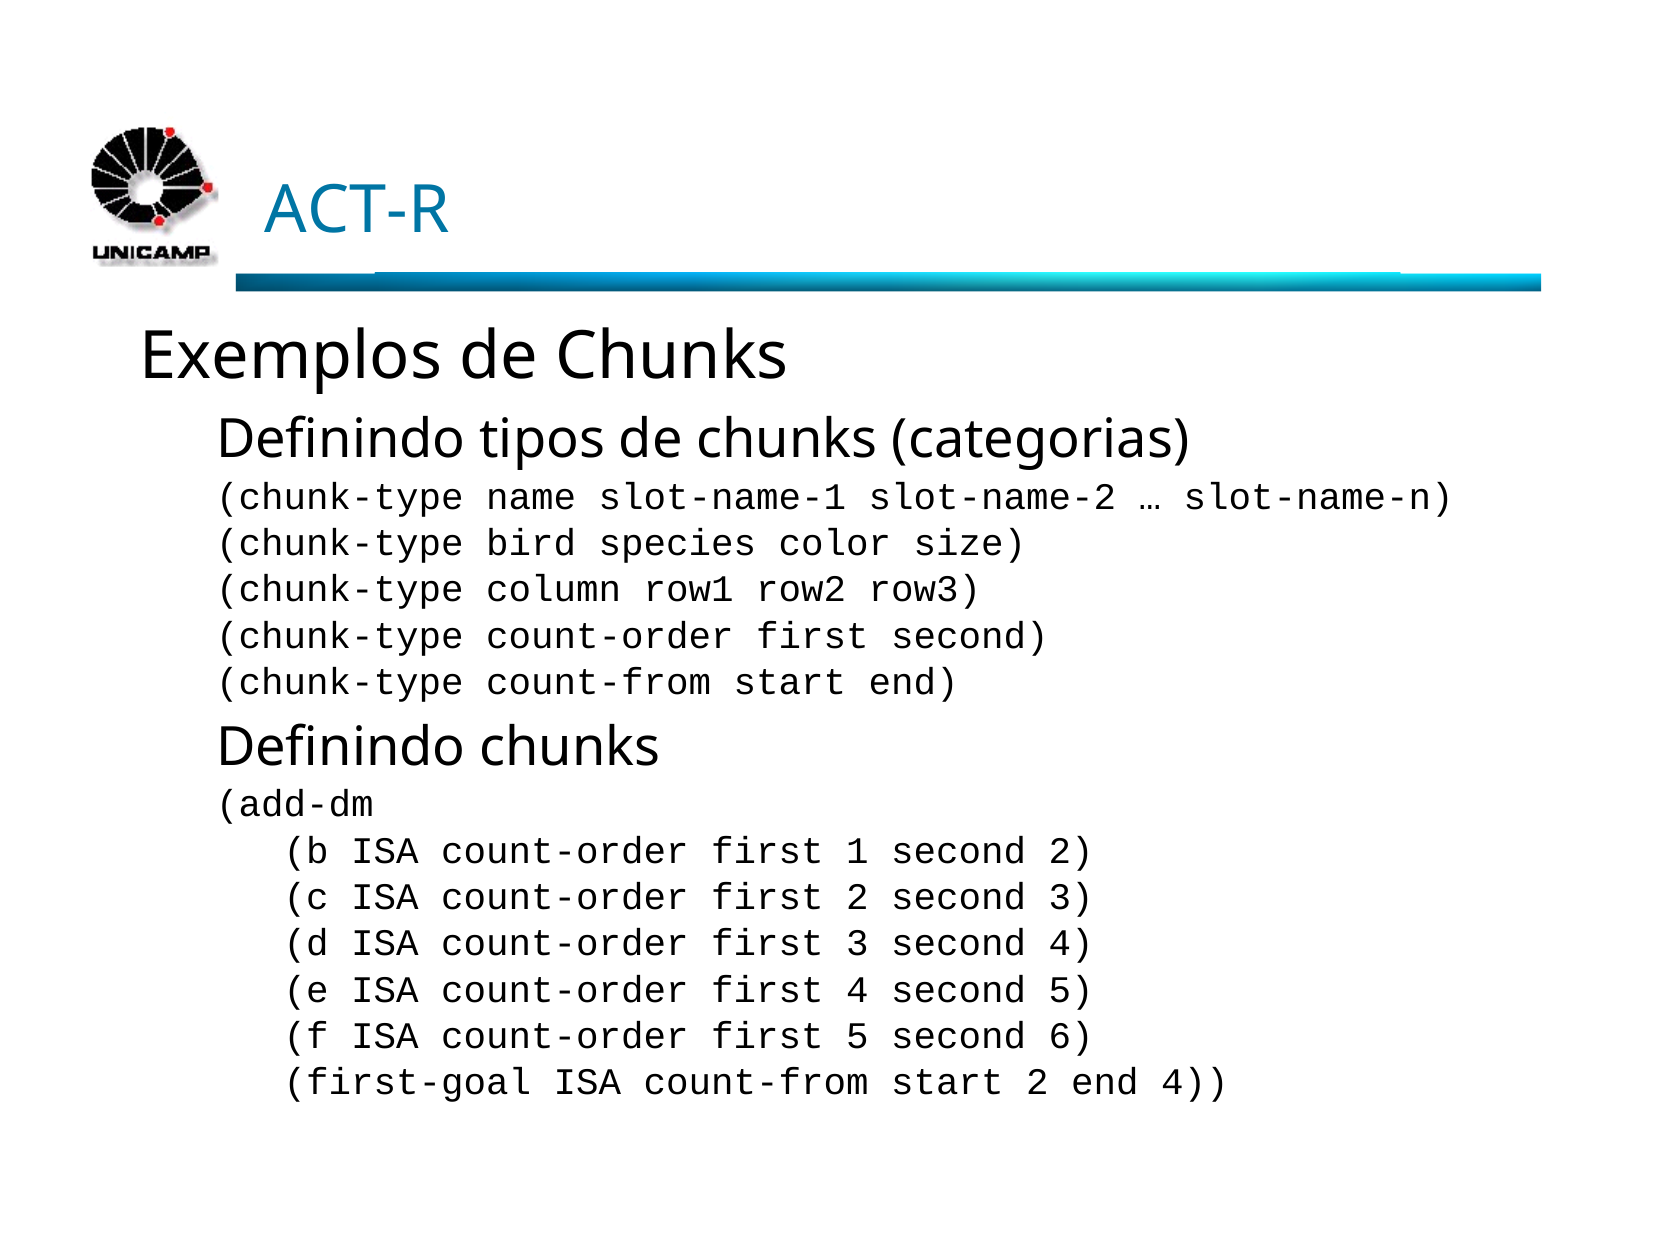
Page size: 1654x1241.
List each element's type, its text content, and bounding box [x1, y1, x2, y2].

picture [125, 272, 1654, 295]
list Exemplos de Chunks Definindo tipos de chunks (categorias) (chunk-type name slot-name-1 slot-name-2 … slot-name-n) (chunk-type bird species color size) (chunk-type column row1 row2 row3) (chunk-type count-order first second) (chunk-type count-from start end) Definindo chunks (add-dm (b ISA count-order first 1 second 2) (c ISA count-order first 2 second 3) (d ISA count-order first 3 second 4) (e ISA count-order first 4 second 5) (f ISA count-order first 5 second 6) (first-goal ISA count-from start 2 end 4)) [121, 309, 1534, 1167]
title ACT-R [264, 42, 1534, 250]
